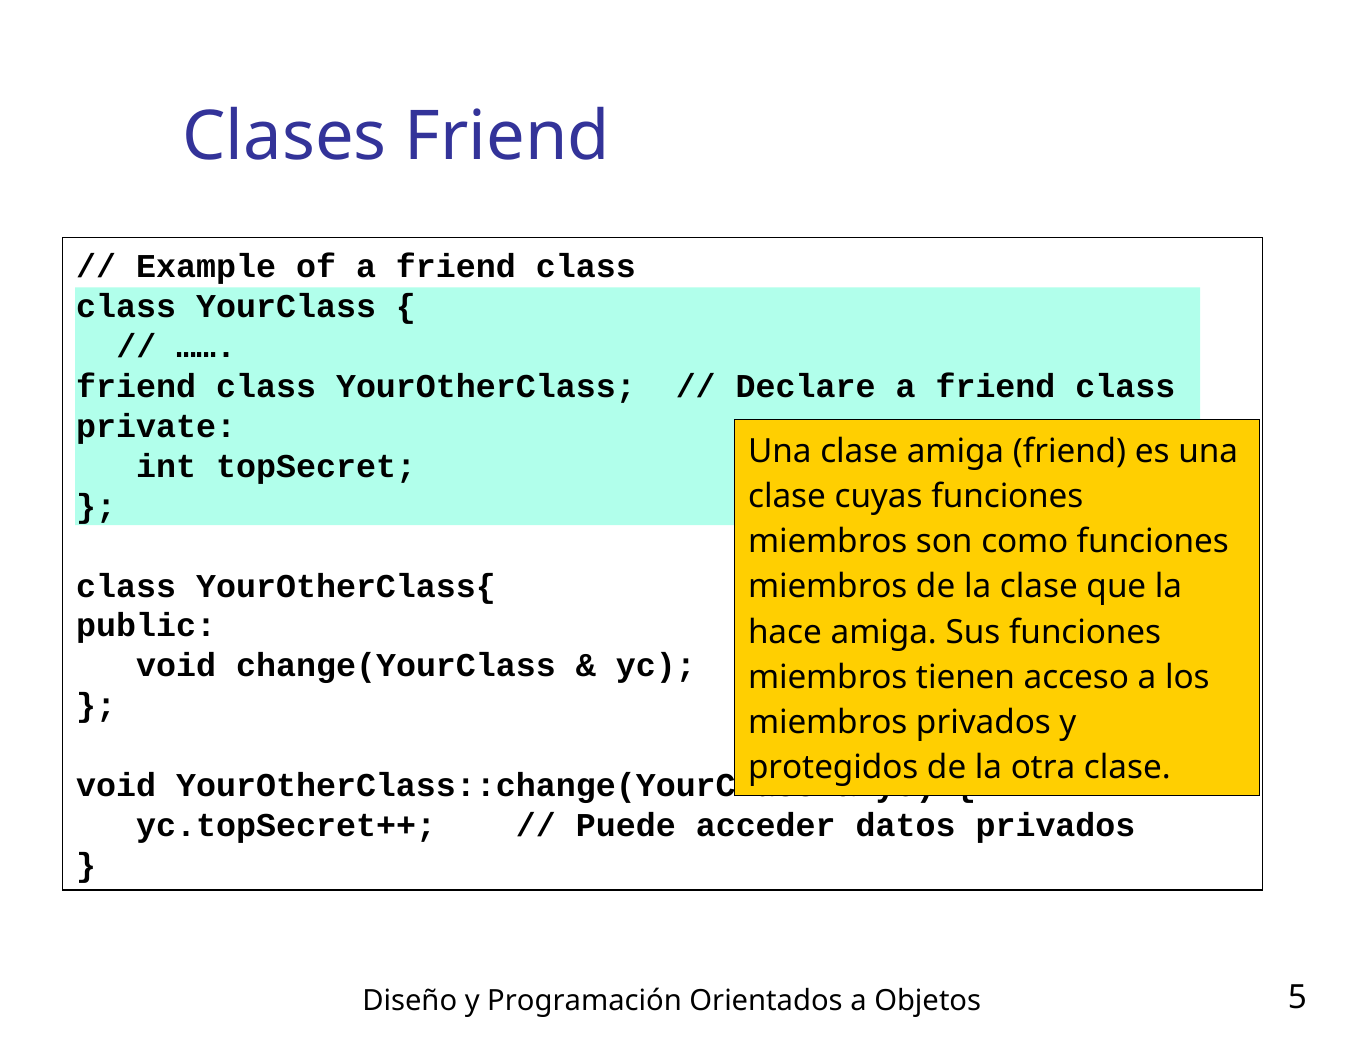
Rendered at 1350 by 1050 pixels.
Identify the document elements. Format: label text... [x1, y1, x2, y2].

text_box // Example of a friend class class YourClass { // ……. friend class YourOtherClass; // Declare a friend class private: int topSecret; }; class YourOtherClass{ public: void change(YourClass & yc); }; void YourOtherClass::change(YourClass & yc)‏ { yc.topSecret++; // Puede acceder datos privados } [62, 237, 1263, 891]
title Clases Friend ‏ [168, 34, 1320, 187]
list Una clase amiga (friend) es una clase cuyas funciones miembros son como funciones miembros de la clase que la hace amiga. Sus funciones miembros tienen acceso a los miembros privados y protegidos de la otra clase. [734, 419, 1260, 691]
